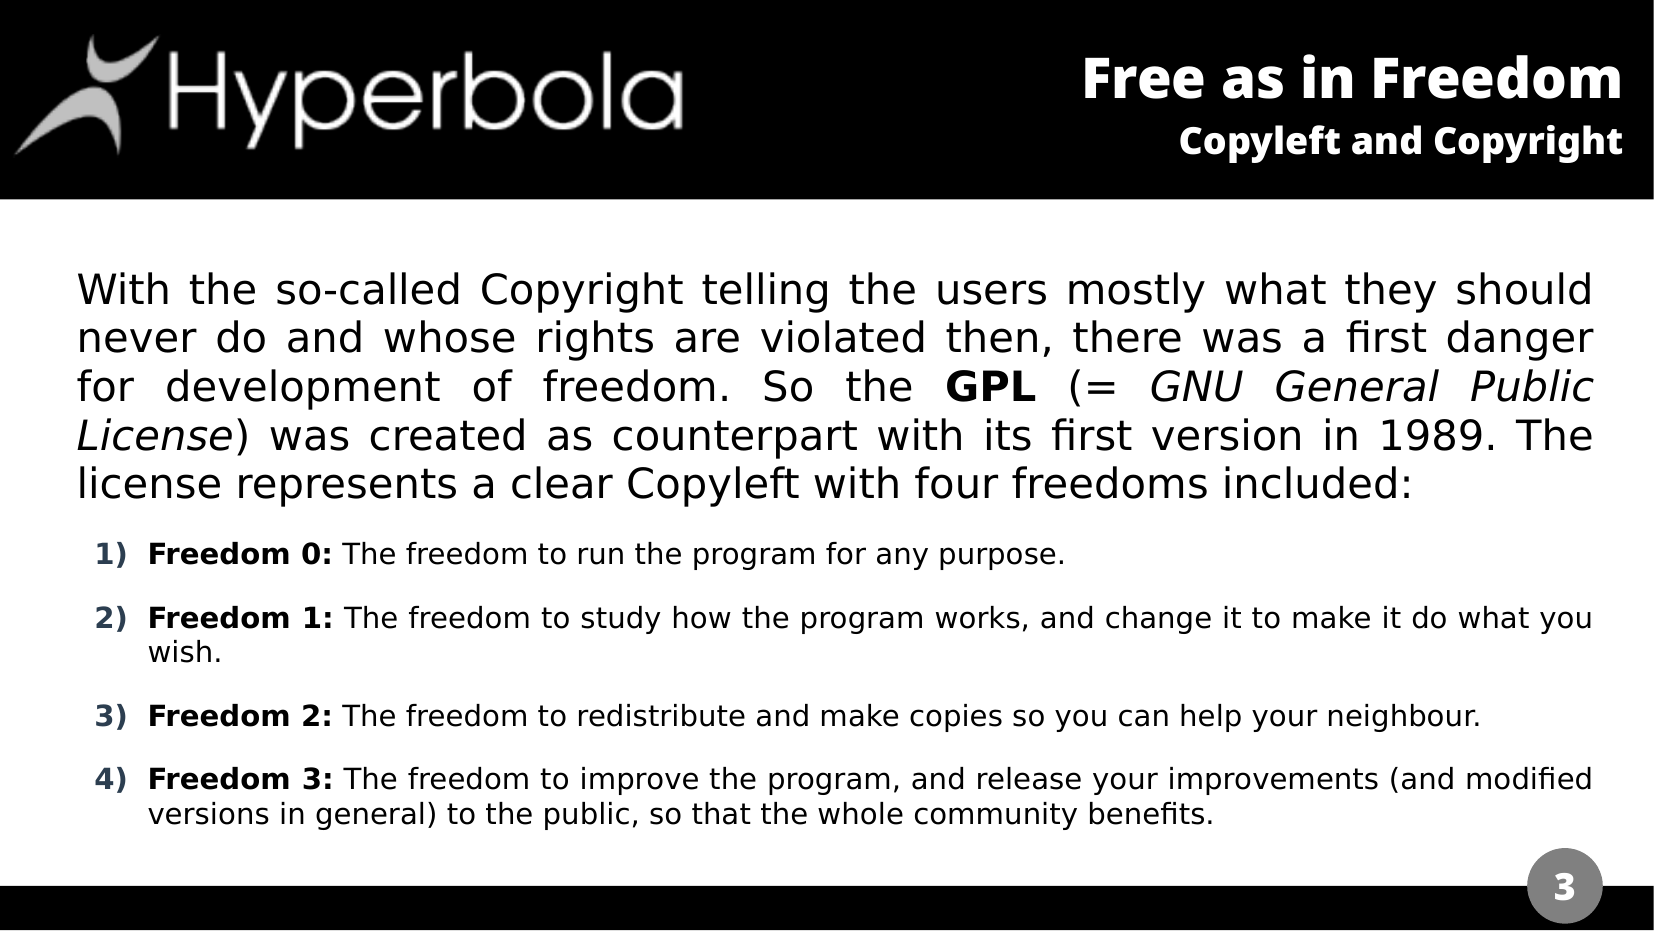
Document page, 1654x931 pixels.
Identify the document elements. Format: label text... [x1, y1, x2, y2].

list With the so-called Copyright telling the users mostly what they should never do and whose rights are violated then, there was a first danger for development of freedom. So the GPL (= GNU General Public License) was created as counterpart with its first version in 1989. The license represents a clear Copyleft with four freedoms included: Freedom 0: The freedom to run the program for any purpose. Freedom 1: The freedom to study how the program works, and change it to make it do what you wish. Freedom 2: The freedom to redistribute and make copies so you can help your neighbour. Freedom 3: The freedom to improve the program, and release your improvements (and modified versions in general) to the public, so that the whole community benefits. [59, 265, 1595, 857]
picture [11, 34, 691, 158]
title Free as in Freedom Copyleft and Copyright [708, 42, 1625, 161]
